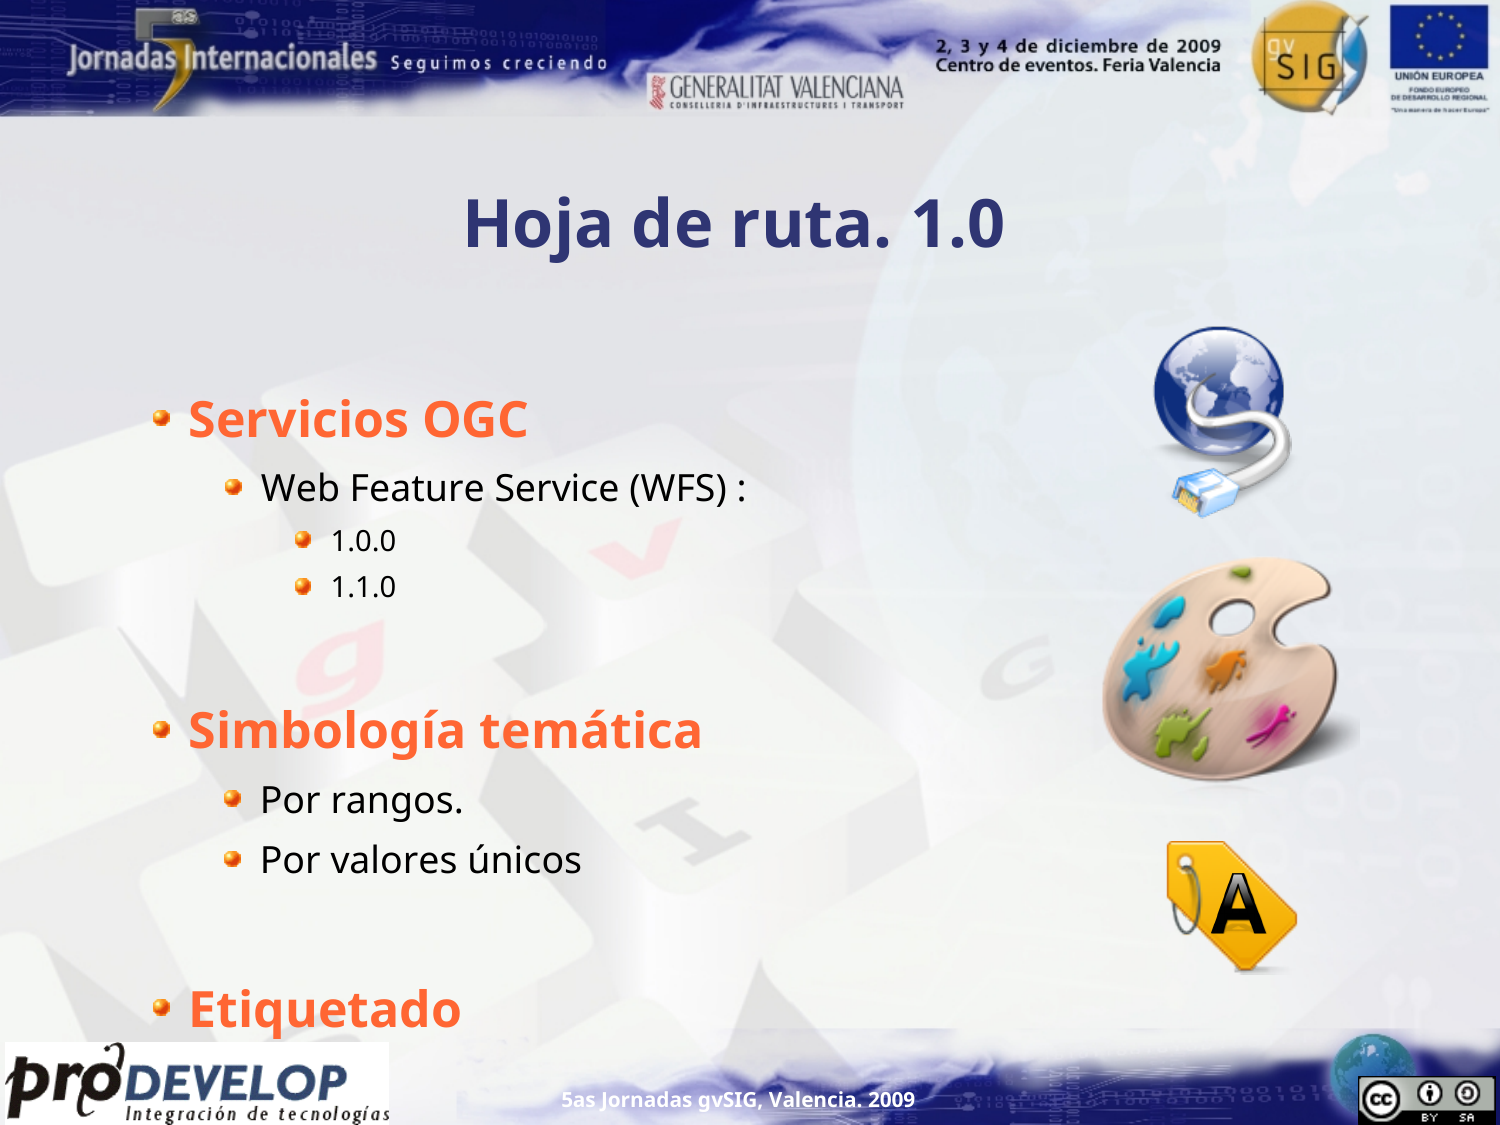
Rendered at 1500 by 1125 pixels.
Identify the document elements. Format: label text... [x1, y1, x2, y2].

title Hoja de ruta. 1.0 [59, 118, 1410, 325]
picture [0, 0, 1500, 1125]
list Servicios OGC Web Feature Service (WFS) : 1.0.0 1.1.0 Simbología temática Por rangos. Por valores únicos Etiquetado [118, 383, 1359, 1093]
